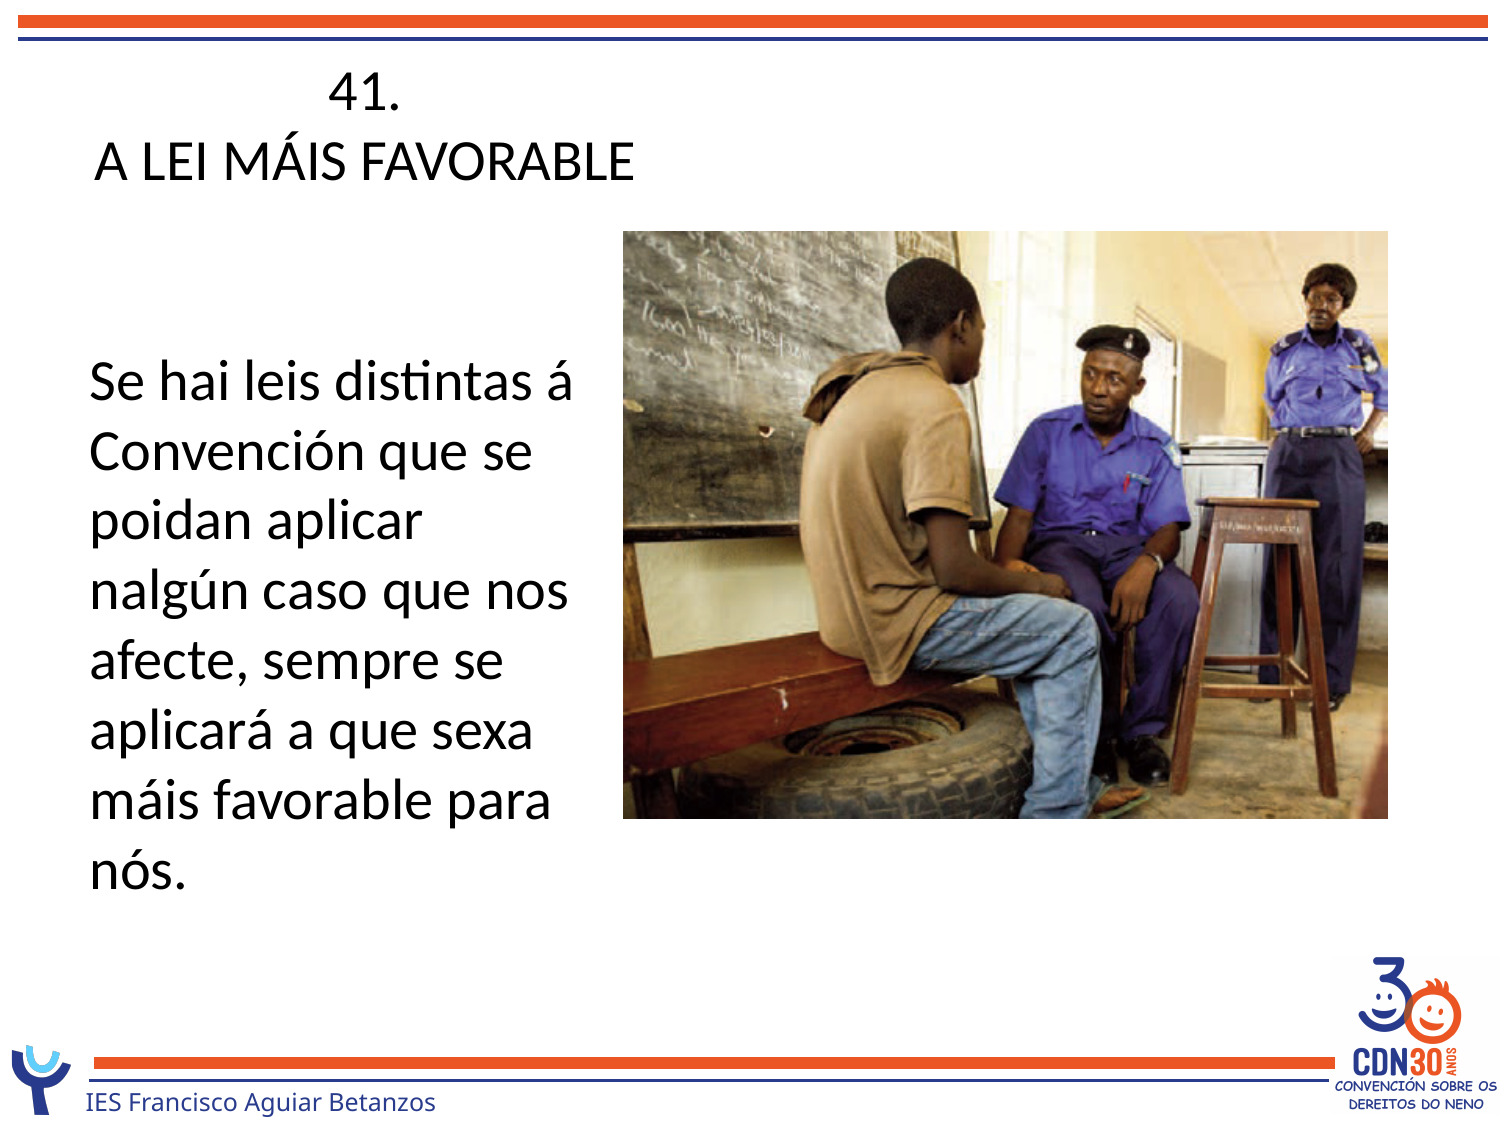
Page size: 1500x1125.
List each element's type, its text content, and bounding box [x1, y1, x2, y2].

title 41. A LEI MÁIS FAVORABLE [75, 44, 657, 236]
picture [623, 231, 1388, 819]
picture [1330, 956, 1500, 1115]
list Se hai leis distintas á Convención que se poidan aplicar nalgún caso que nos afecte, sempre se aplicará a que sexa máis favorable para nós. [75, 235, 599, 1005]
picture [11, 1045, 71, 1115]
